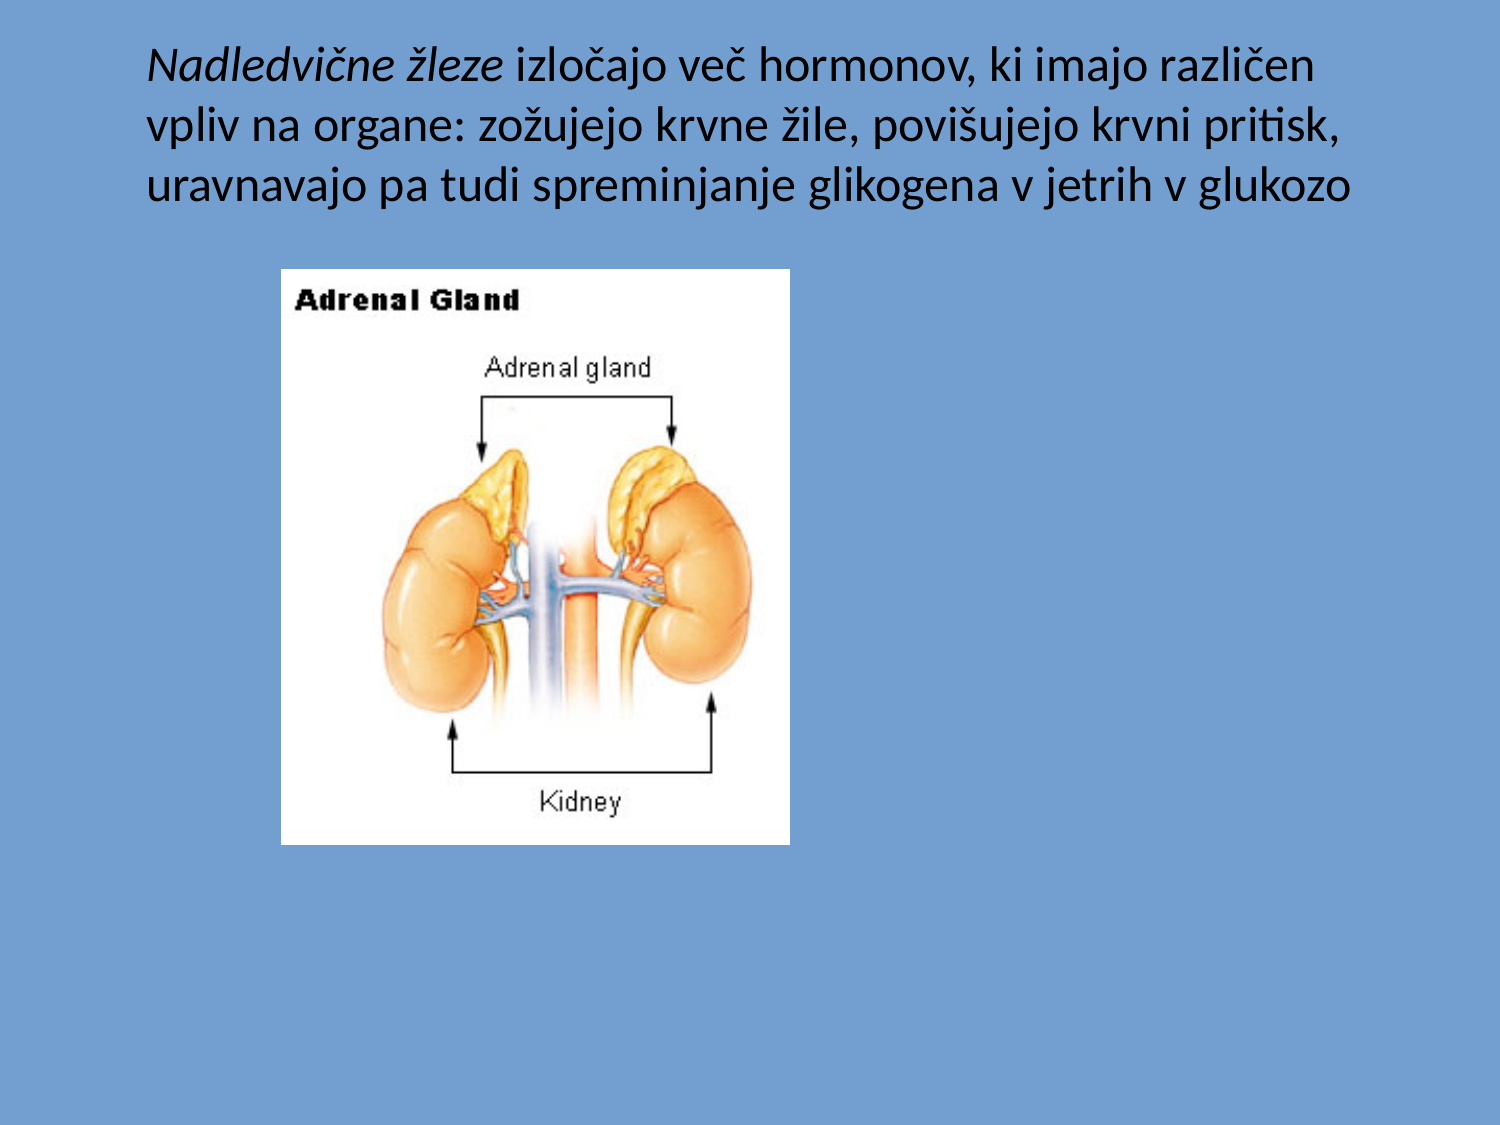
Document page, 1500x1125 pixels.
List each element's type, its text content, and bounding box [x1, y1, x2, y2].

list Nadledvične žleze izločajo več hormonov, ki imajo različen vpliv na organe: zožujejo krvne žile, povišujejo krvni pritisk, uravnavajo pa tudi spreminjanje glikogena v jetrih v glukozo [75, 23, 1425, 1005]
picture [281, 269, 790, 845]
